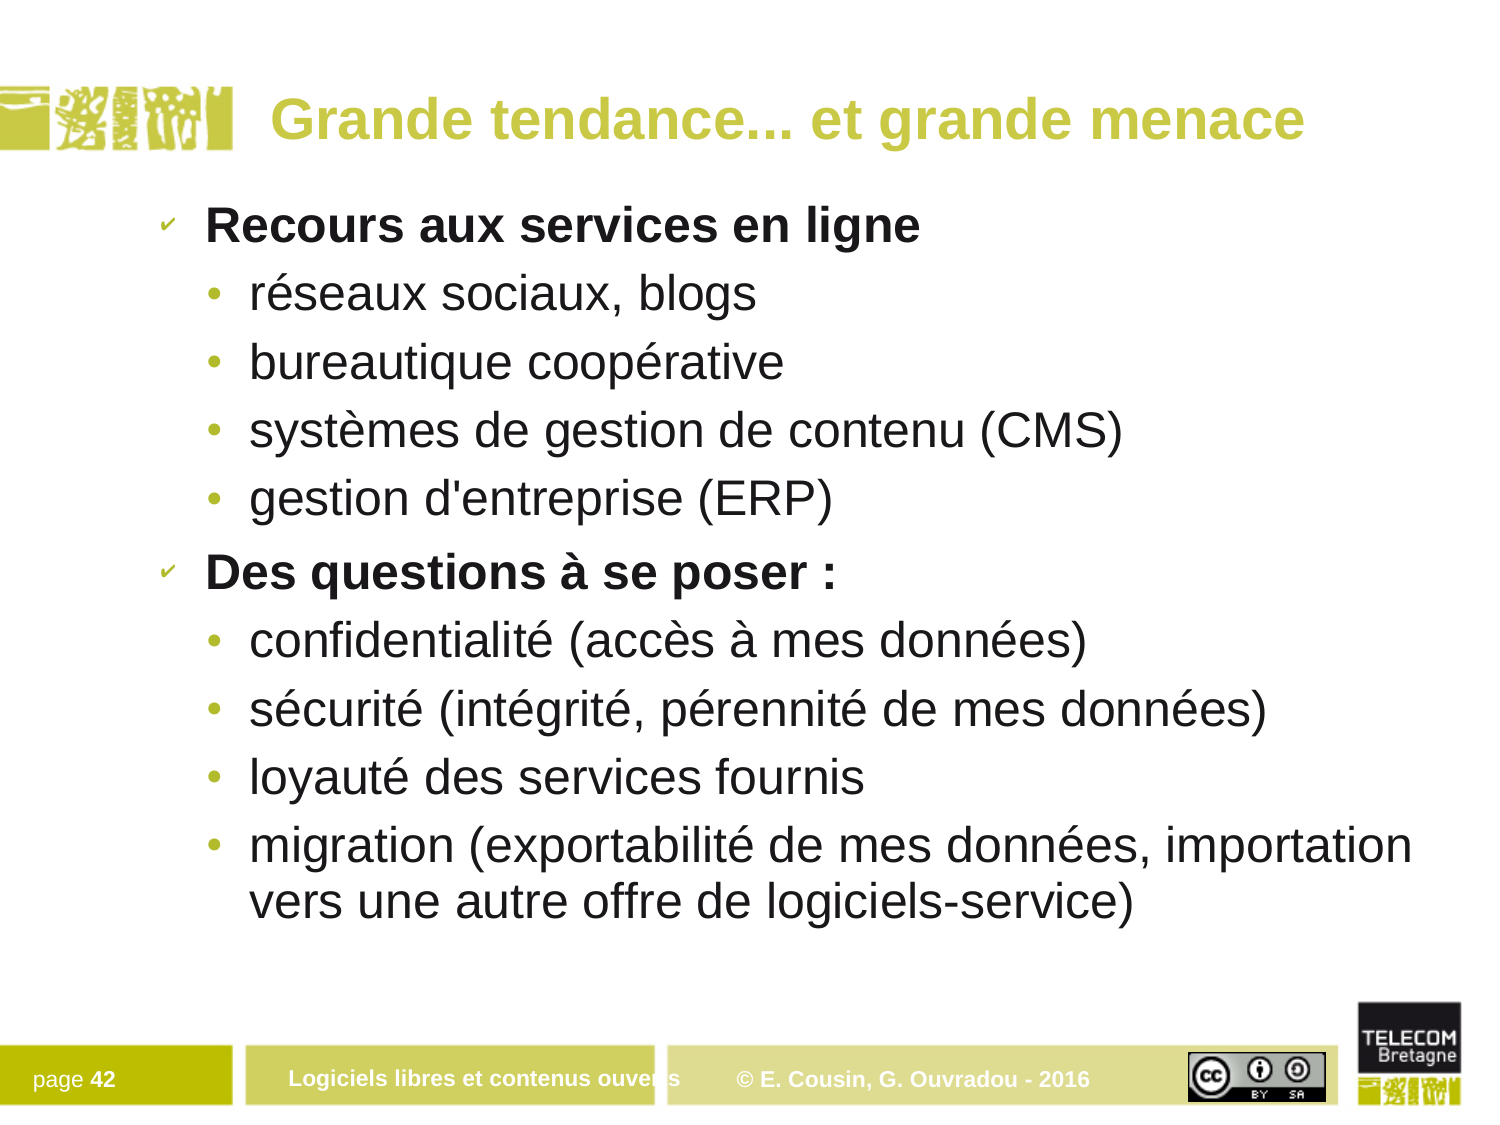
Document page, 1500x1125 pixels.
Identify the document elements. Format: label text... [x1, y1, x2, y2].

title Grande tendance... et grande menace [270, 48, 1459, 191]
list Recours aux services en ligne réseaux sociaux, blogs bureautique coopérative systèmes de gestion de contenu (CMS) gestion d'entreprise (ERP) Des questions à se poser : confidentialité (accès à mes données) sécurité (intégrité, pérennité de mes données) loyauté des services fournis migration (exportabilité de mes données, importation vers une autre offre de logiciels-service) [160, 197, 1420, 935]
picture [0, 0, 1500, 1125]
